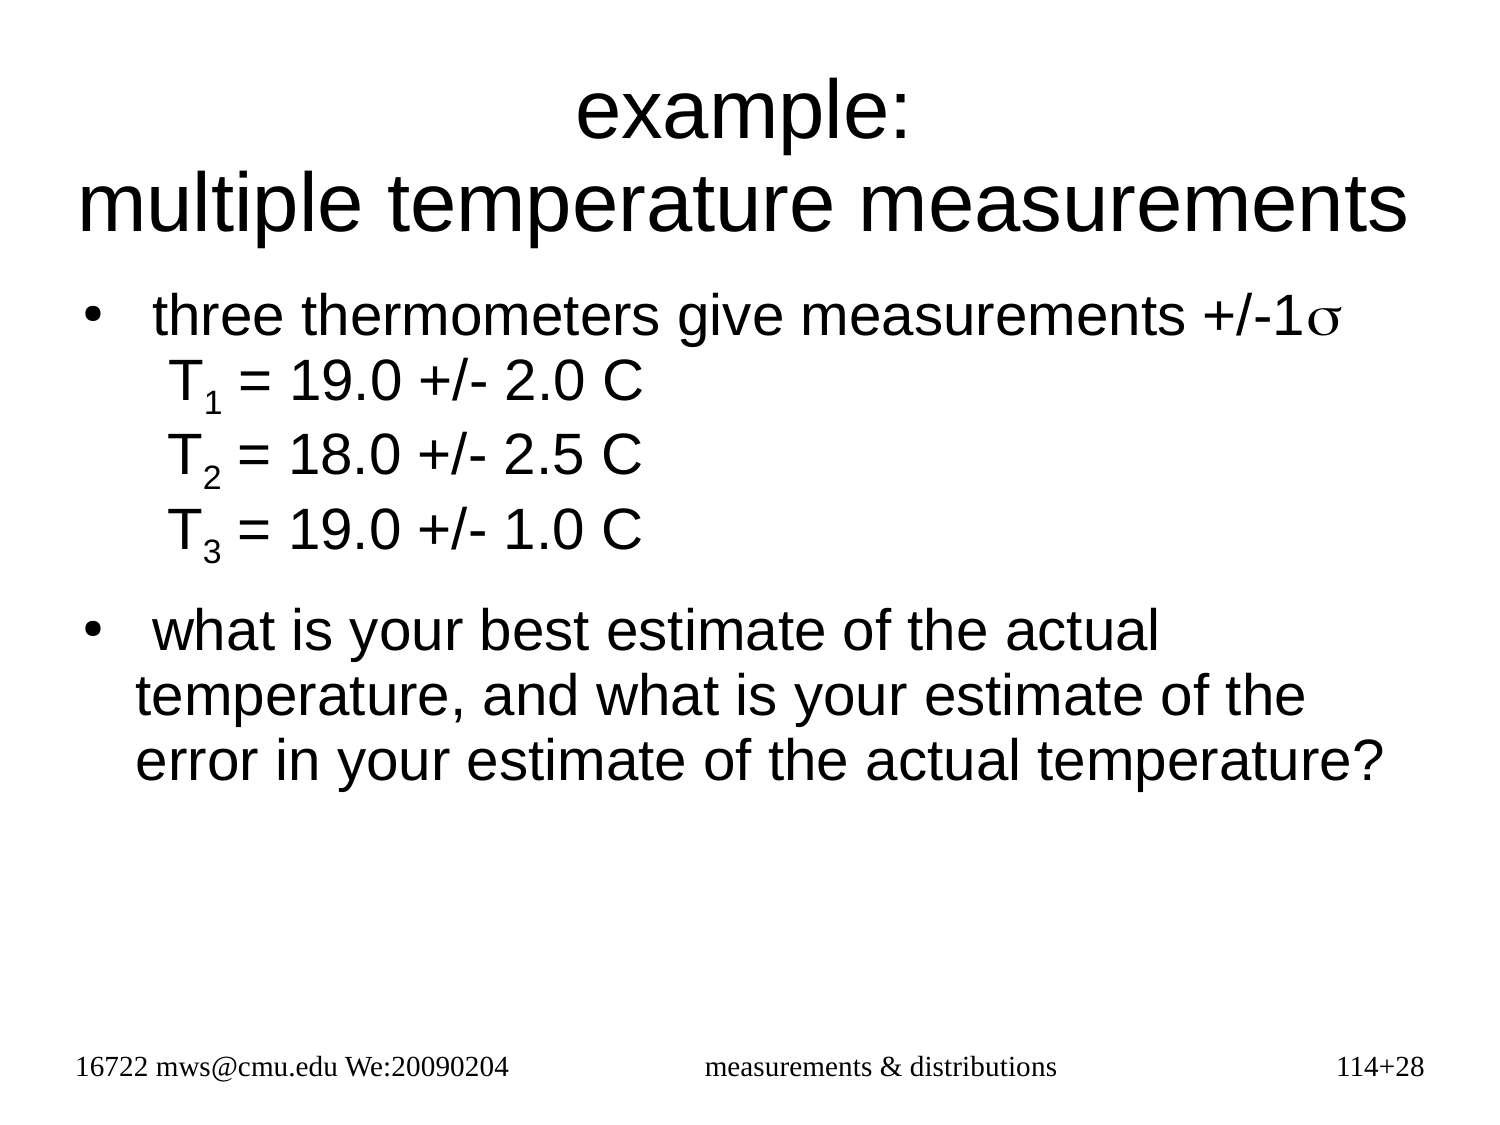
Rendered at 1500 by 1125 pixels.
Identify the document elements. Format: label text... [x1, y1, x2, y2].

list three thermometers give measurements +/-1 T1 = 19.0 +/- 2.0 C T2 = 18.0 +/- 2.5 C T3 = 19.0 +/- 1.0 C what is your best estimate of the actual temperature, and what is your estimate of the error in your estimate of the actual temperature? [50, 274, 1450, 963]
title example: multiple temperature measurements [24, 37, 1463, 276]
